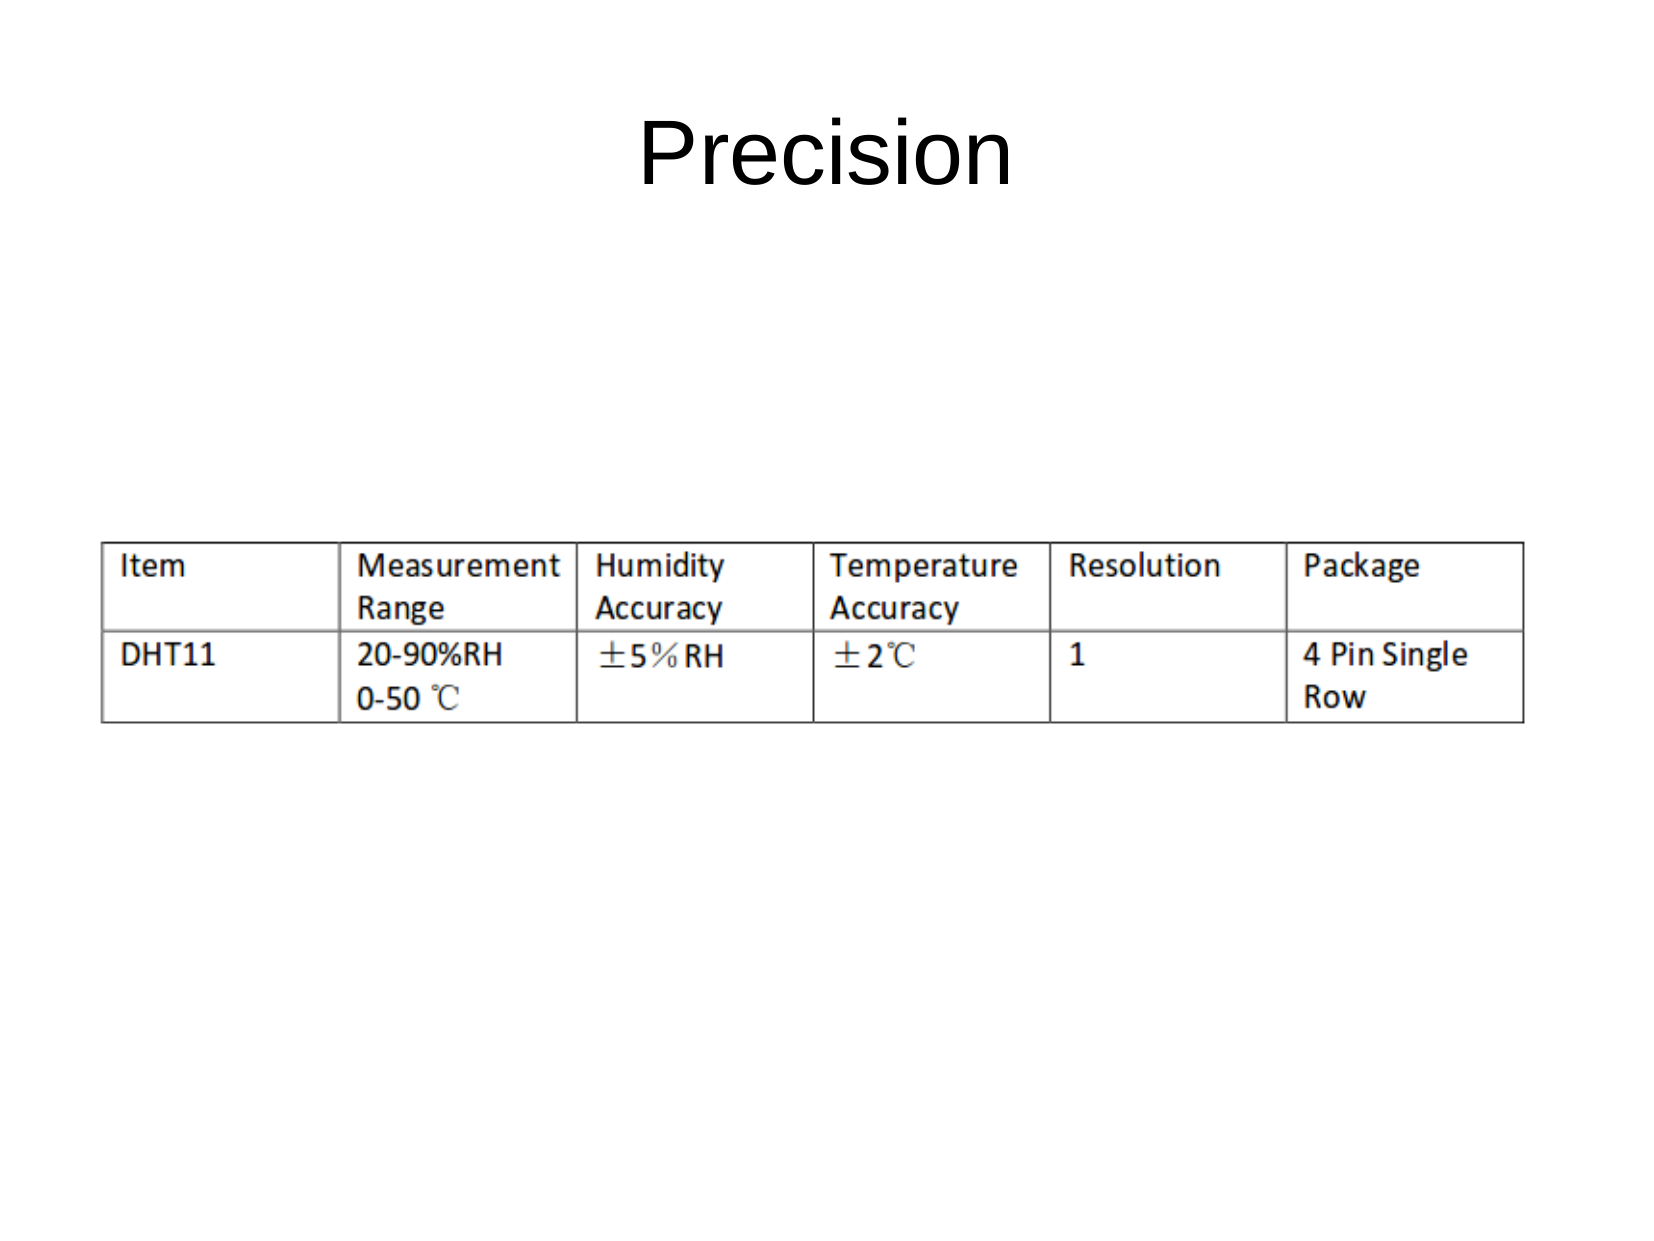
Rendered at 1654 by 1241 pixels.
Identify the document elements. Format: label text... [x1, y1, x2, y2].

title Precision [82, 49, 1571, 257]
picture [82, 521, 1571, 778]
